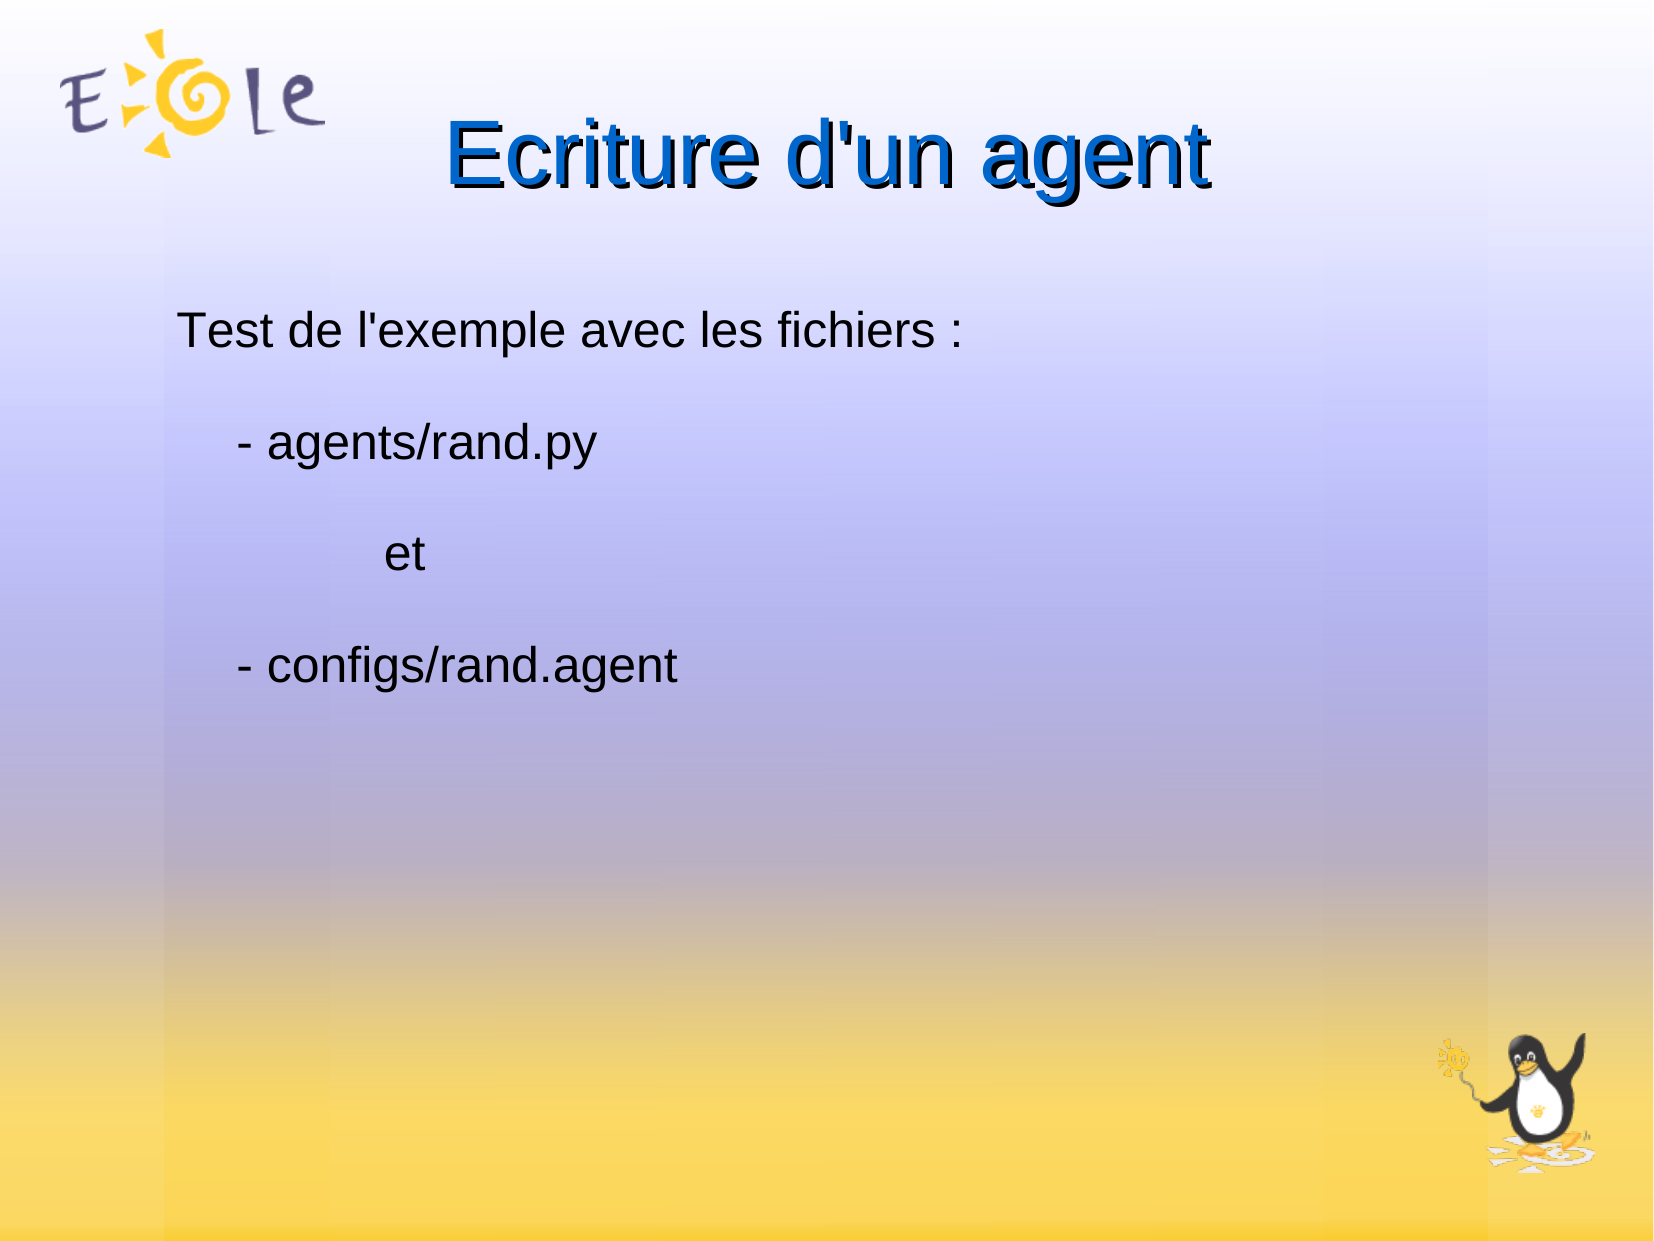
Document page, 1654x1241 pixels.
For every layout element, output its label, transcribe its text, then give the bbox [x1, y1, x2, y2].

text_box Test de l'exemple avec les fichiers : - agents/rand.py et - configs/rand.agent [147, 295, 1536, 975]
text_box [265, 399, 1654, 1079]
title Ecriture d'un agent [82, 49, 1571, 257]
picture [0, 0, 1654, 1241]
